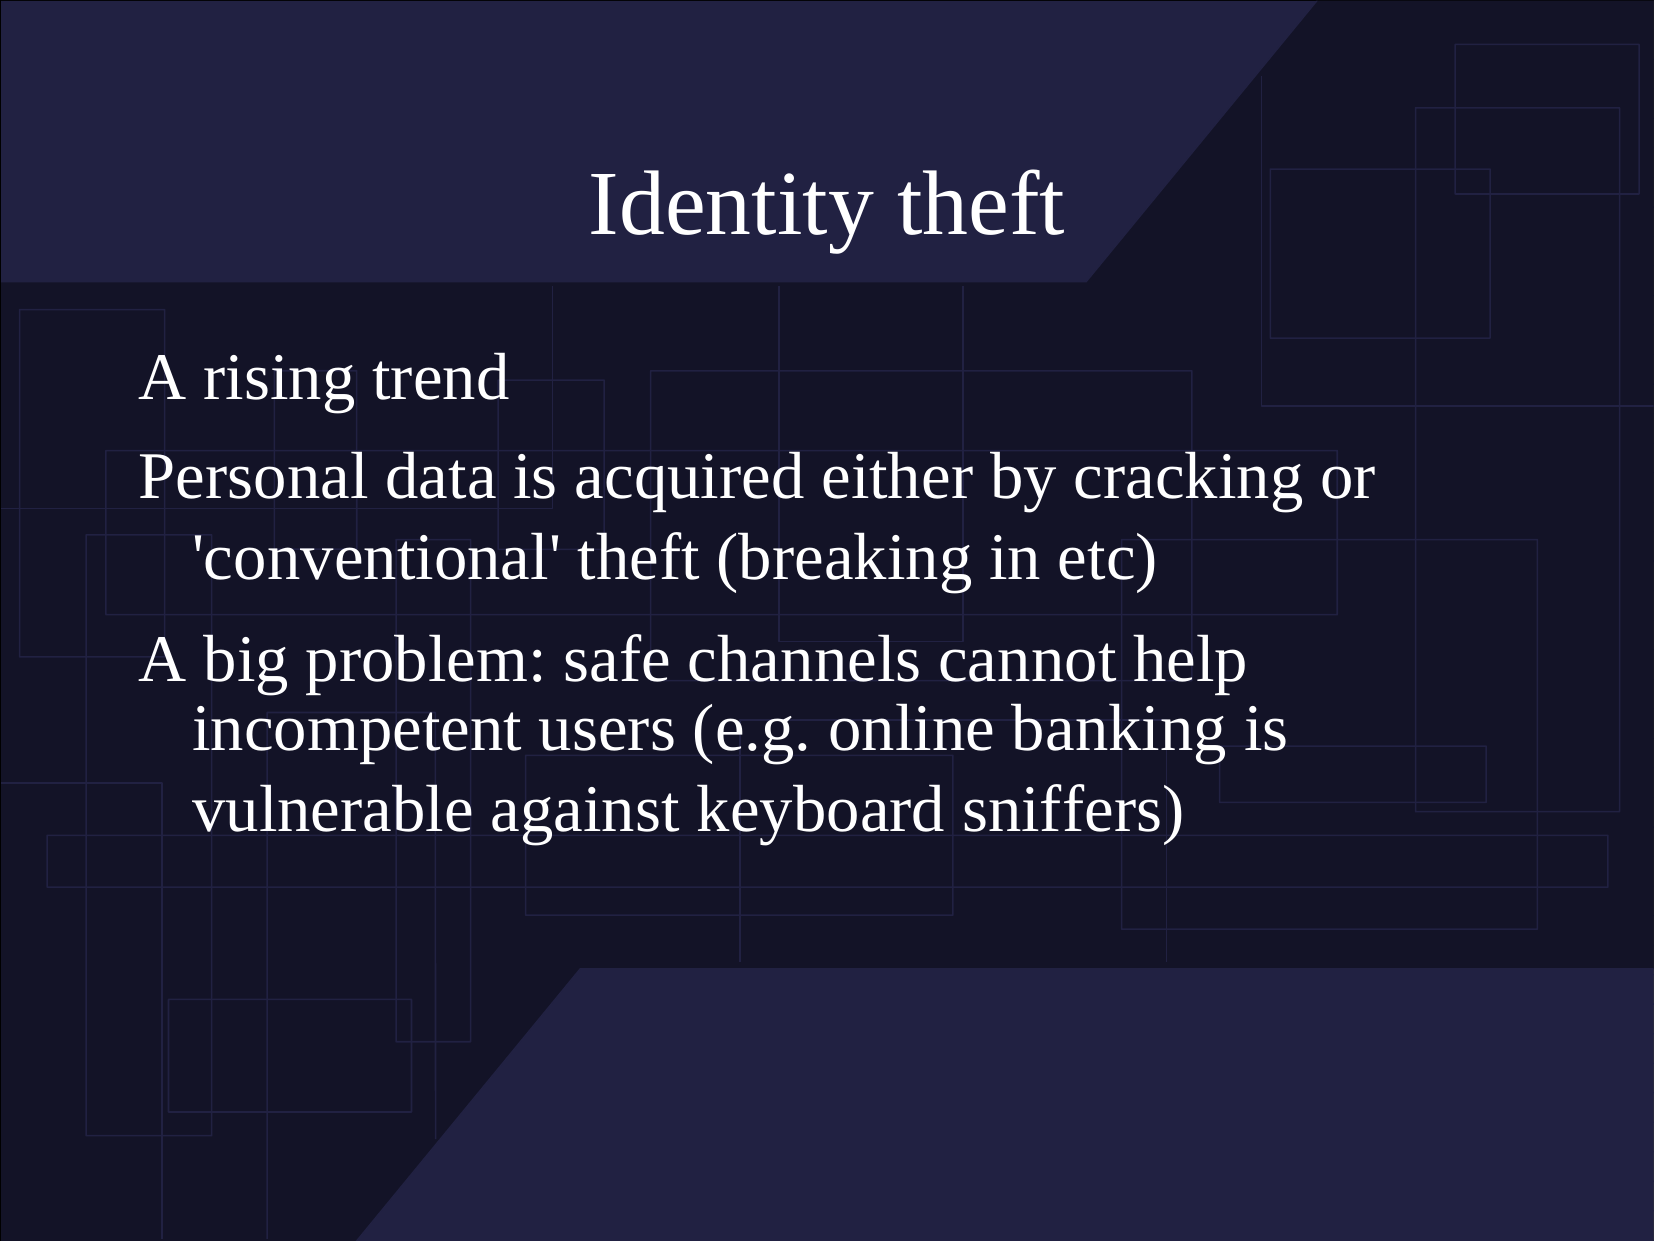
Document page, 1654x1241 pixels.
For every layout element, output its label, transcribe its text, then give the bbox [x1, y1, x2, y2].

list A rising trend Personal data is acquired either by cracking or 'conventional' theft (breaking in etc)‏ A big problem: safe channels cannot help incompetent users (e.g. online banking is vulnerable against keyboard sniffers)‏ [121, 344, 1534, 1127]
title Identity theft [121, 102, 1534, 310]
